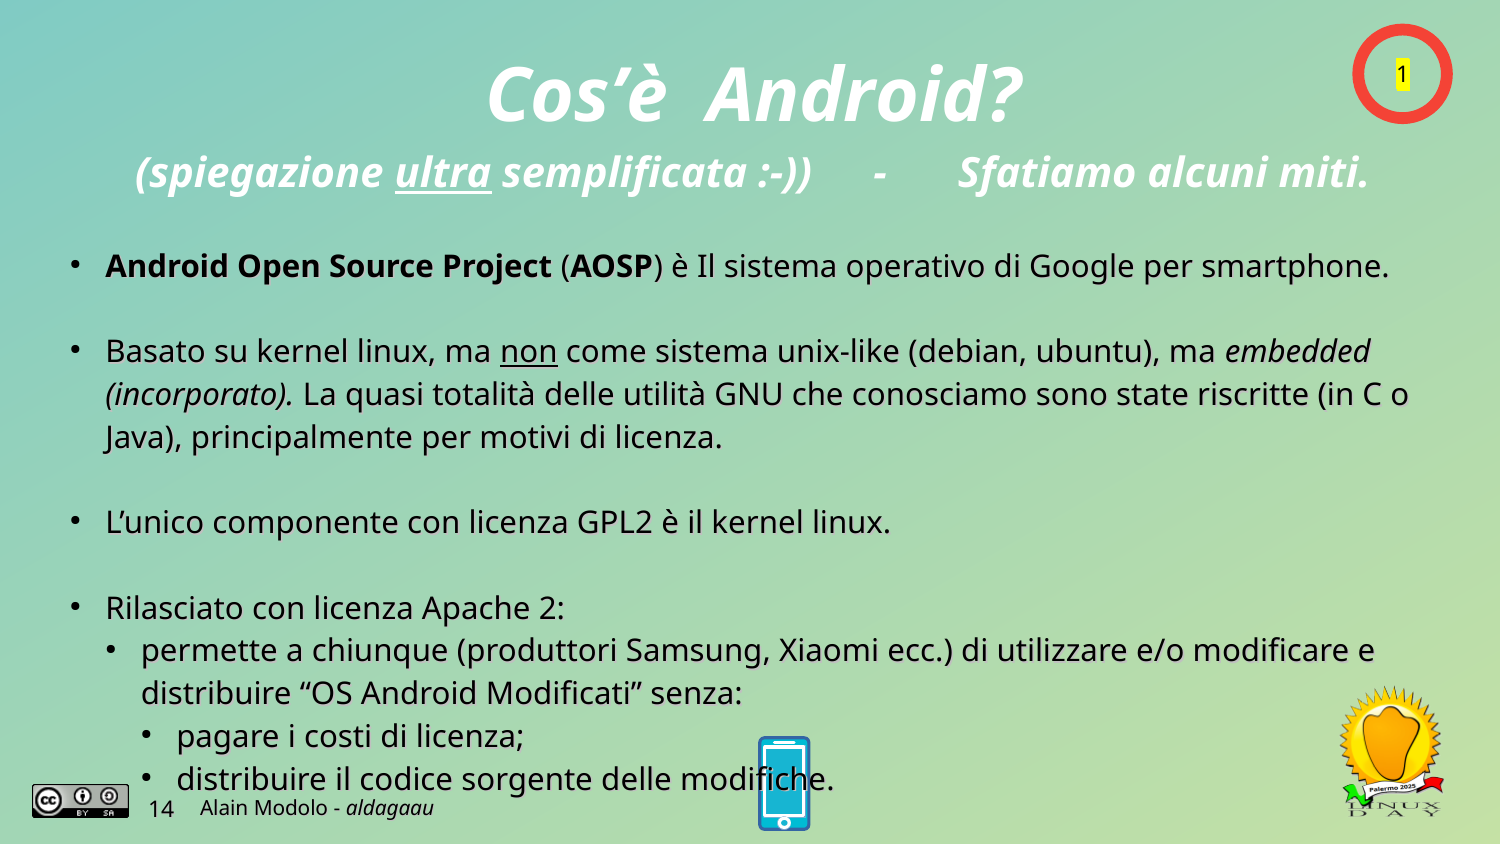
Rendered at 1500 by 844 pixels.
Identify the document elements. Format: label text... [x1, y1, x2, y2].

title Cos’è Android? (spiegazione ultra semplificata :-)) - Sfatiamo alcuni miti. [29, 0, 1477, 247]
picture [1233, 670, 1500, 844]
picture [32, 784, 129, 818]
text_box Android Open Source Project (AOSP) è Il sistema operativo di Google per smartphone. Basato su kernel linux, ma non come sistema unix-like (debian, ubuntu), ma embedded (incorporato). La quasi totalità delle utilità GNU che conosciamo sono state riscritte (in C o Java), principalmente per motivi di licenza. L’unico componente con licenza GPL2 è il kernel linux. Rilasciato con licenza Apache 2: permette a chiunque (produttori Samsung, Xiaomi ecc.) di utilizzare e/o modificare e distribuire “OS Android Modificati” senza: pagare i costi di licenza; distribuire il codice sorgente delle modifiche. [55, 236, 1445, 710]
text_box 1 [1358, 29, 1447, 119]
text_box [759, 737, 809, 830]
